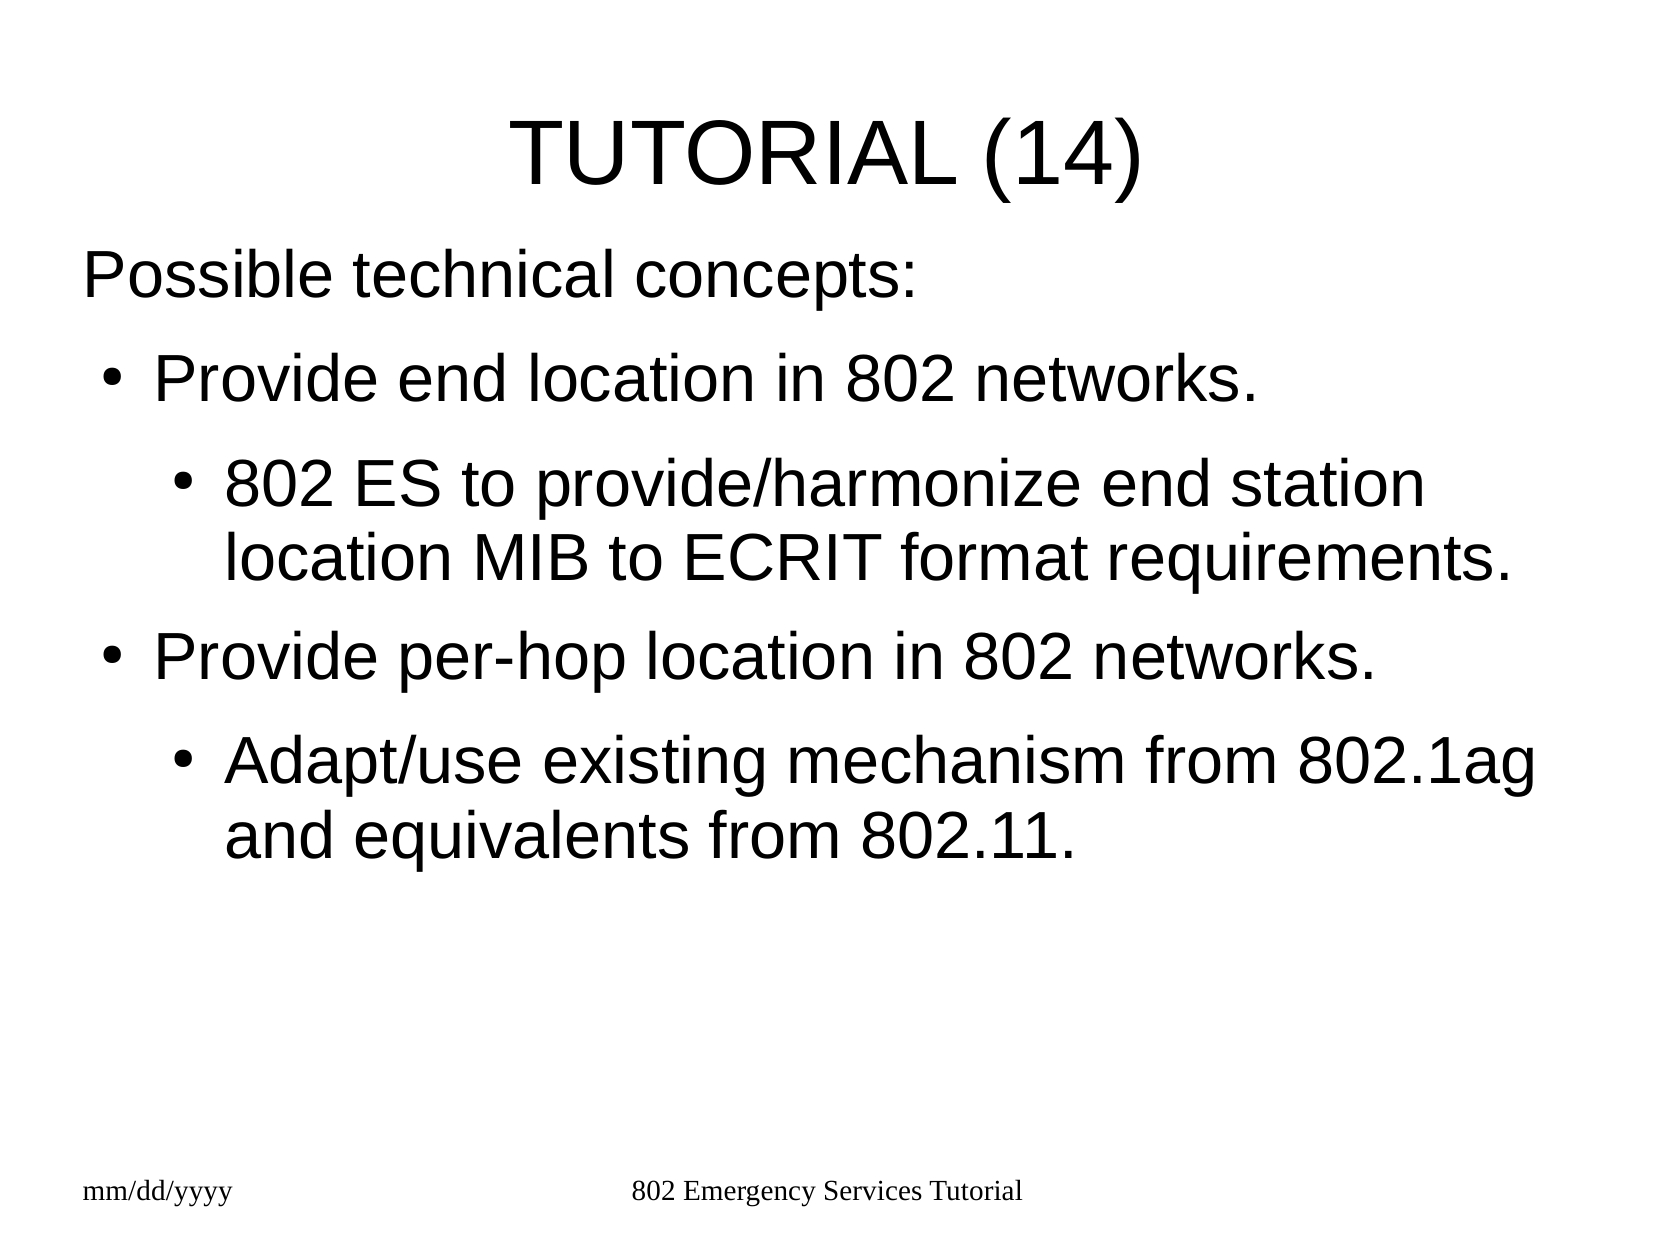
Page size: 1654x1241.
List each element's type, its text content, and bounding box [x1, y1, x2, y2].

list Possible technical concepts: Provide end location in 802 networks. 802 ES to provide/harmonize end station location MIB to ECRIT format requirements. Provide per-hop location in 802 networks. Adapt/use existing mechanism from 802.1ag and equivalents from 802.11. [82, 237, 1571, 1041]
title TUTORIAL (14) [82, 49, 1571, 237]
